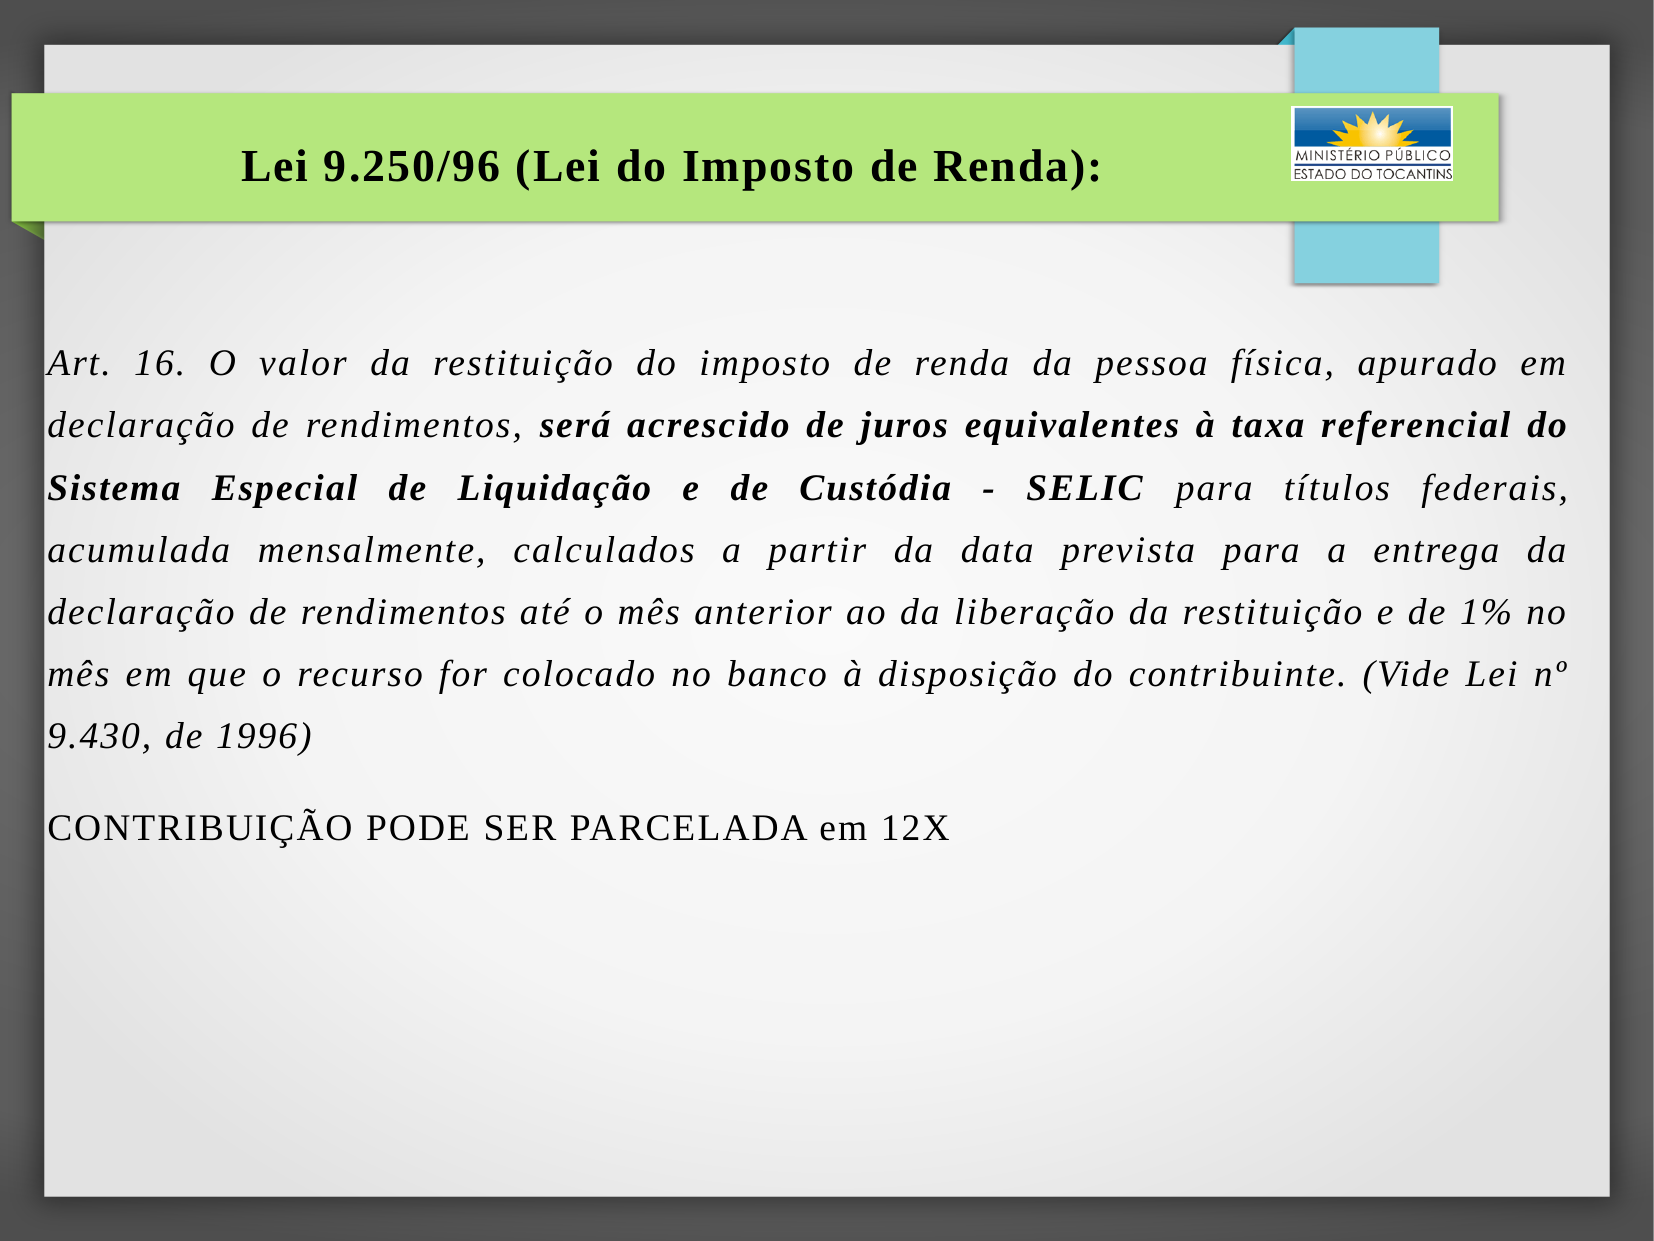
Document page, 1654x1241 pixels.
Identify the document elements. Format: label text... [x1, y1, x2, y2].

title Lei 9.250/96 (Lei do Imposto de Renda): [82, 94, 1264, 213]
list Art. 16. O valor da restituição do imposto de renda da pessoa física, apurado em declaração de rendimentos, será acrescido de juros equivalentes à taxa referencial do Sistema Especial de Liquidação e de Custódia - SELIC para títulos federais, acumulada mensalmente, calculados a partir da data prevista para a entrega da declaração de rendimentos até o mês anterior ao da liberação da restituição e de 1% no mês em que o recurso for colocado no banco à disposição do contribuinte. (Vide Lei nº 9.430, de 1996) CONTRIBUIÇÃO PODE SER PARCELADA em 12X [47, 236, 1571, 1182]
picture [0, 0, 1654, 1241]
